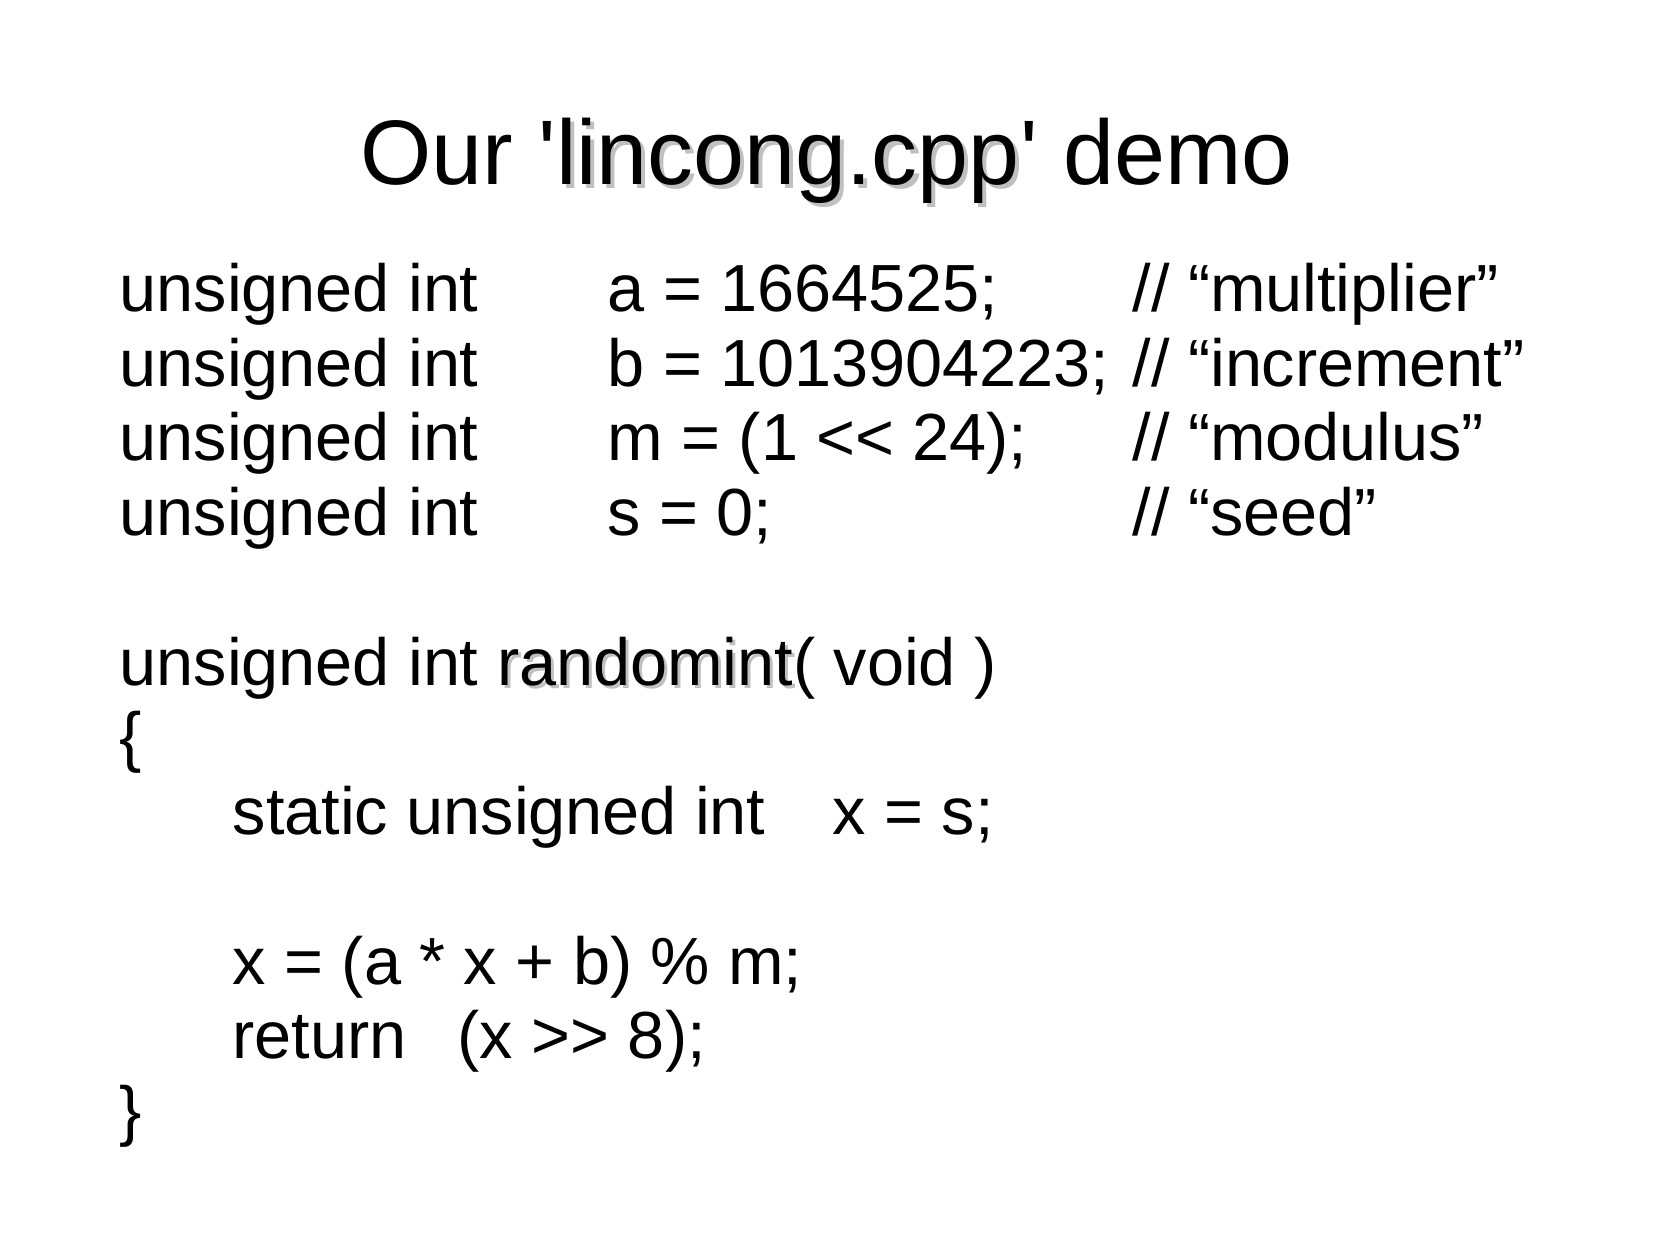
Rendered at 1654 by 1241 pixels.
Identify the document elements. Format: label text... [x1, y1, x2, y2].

subtitle unsigned int a = 1664525; // “multiplier” unsigned int b = 1013904223; // “increment” unsigned int m = (1 << 24); // “modulus” unsigned int s = 0; // “seed” unsigned int randomint( void ) { static unsigned int x = s; x = (a * x + b) % m; return (x >> 8); } [82, 250, 1571, 1149]
title Our 'lincong.cpp' demo [82, 56, 1571, 250]
